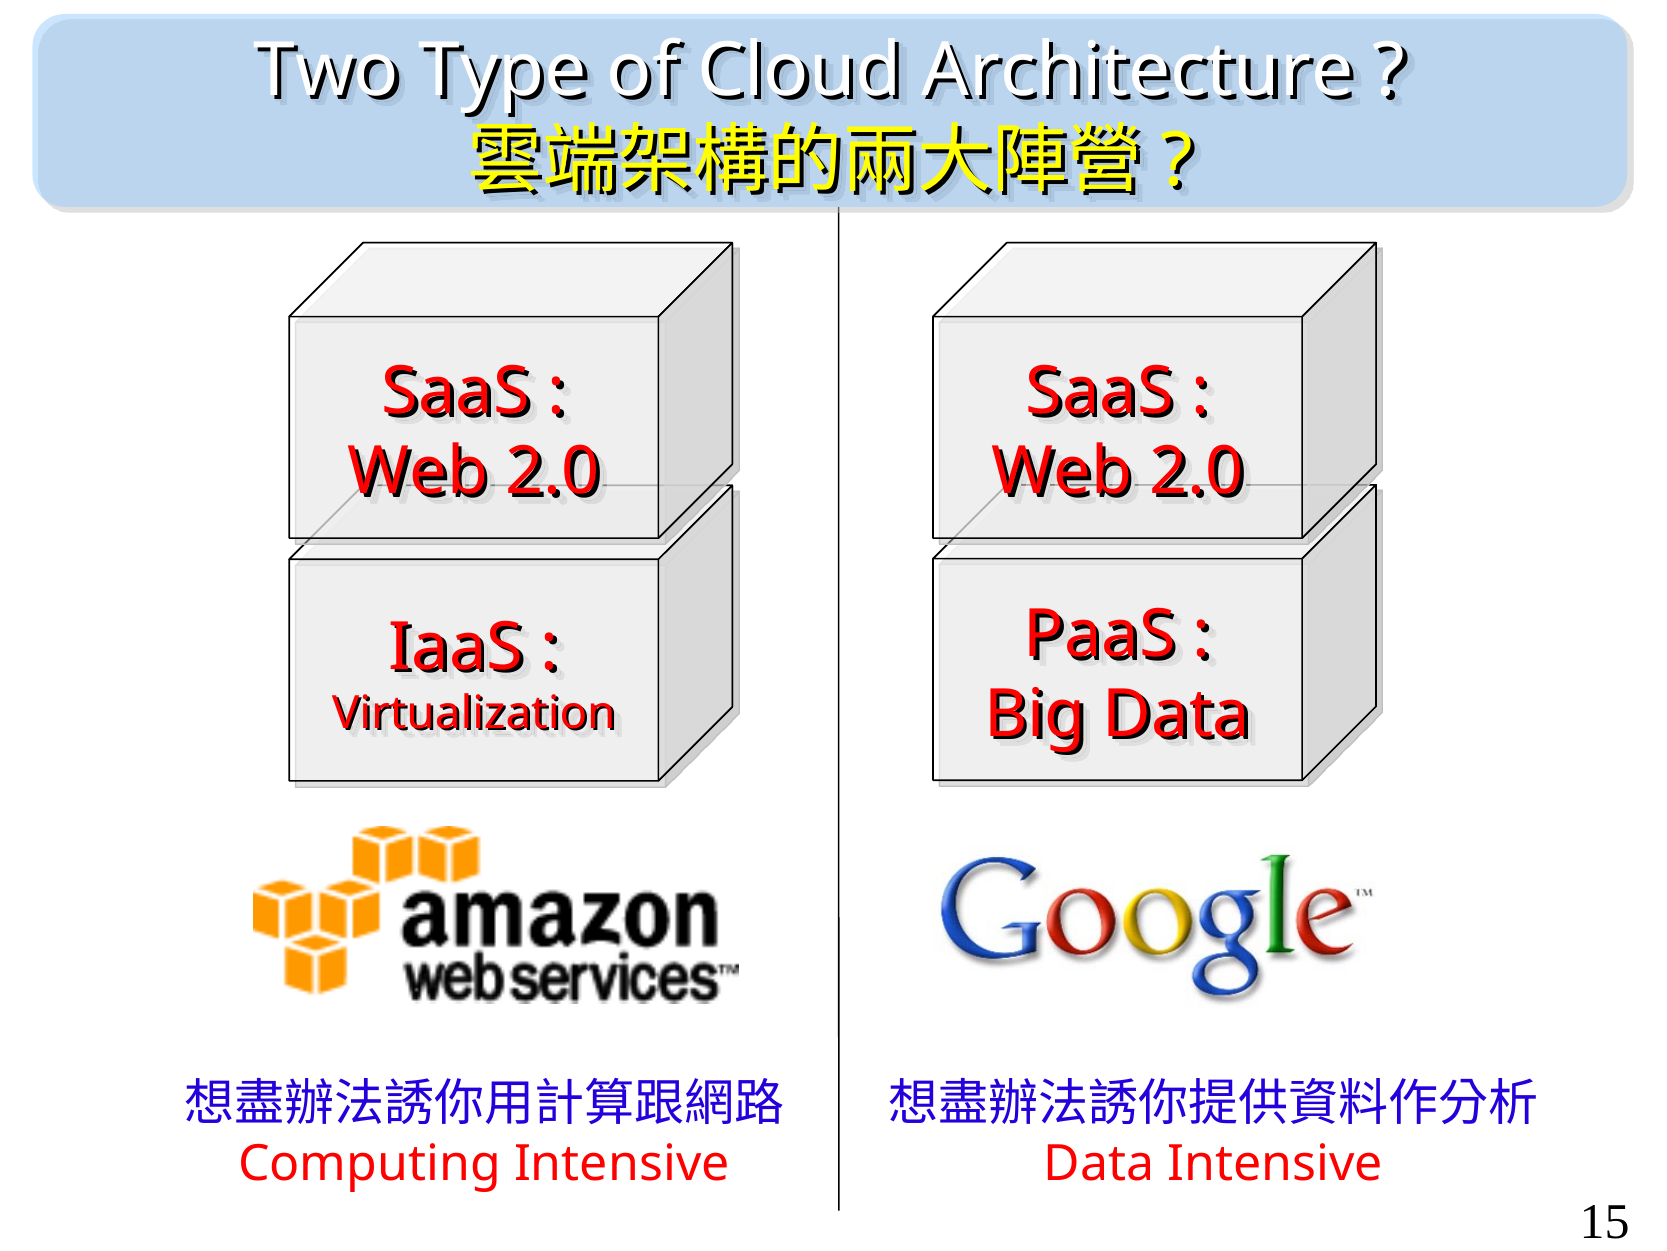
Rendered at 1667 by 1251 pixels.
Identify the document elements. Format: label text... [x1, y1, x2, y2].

text_box SaaS : Web 2.0 [289, 317, 658, 539]
picture [253, 826, 739, 1004]
text_box 2 [289, 485, 731, 560]
text_box PaaS : Big Data [933, 559, 1302, 781]
text_box 想盡辦法誘你用計算跟網路 Computing Intensive [147, 1062, 821, 1198]
text_box 2 [289, 242, 732, 317]
text_box SaaS : Web 2.0 [933, 317, 1302, 539]
text_box IaaS : Virtualization [289, 560, 658, 781]
text_box Two Type of Cloud Architecture ? 雲端架構的兩大陣營? [32, 13, 1628, 207]
text_box 想盡辦法誘你提供資料作分析 Data Intensive [856, 1062, 1571, 1198]
picture [915, 838, 1395, 1018]
text_box 2 [933, 242, 1375, 317]
text_box 1 [933, 484, 1375, 559]
